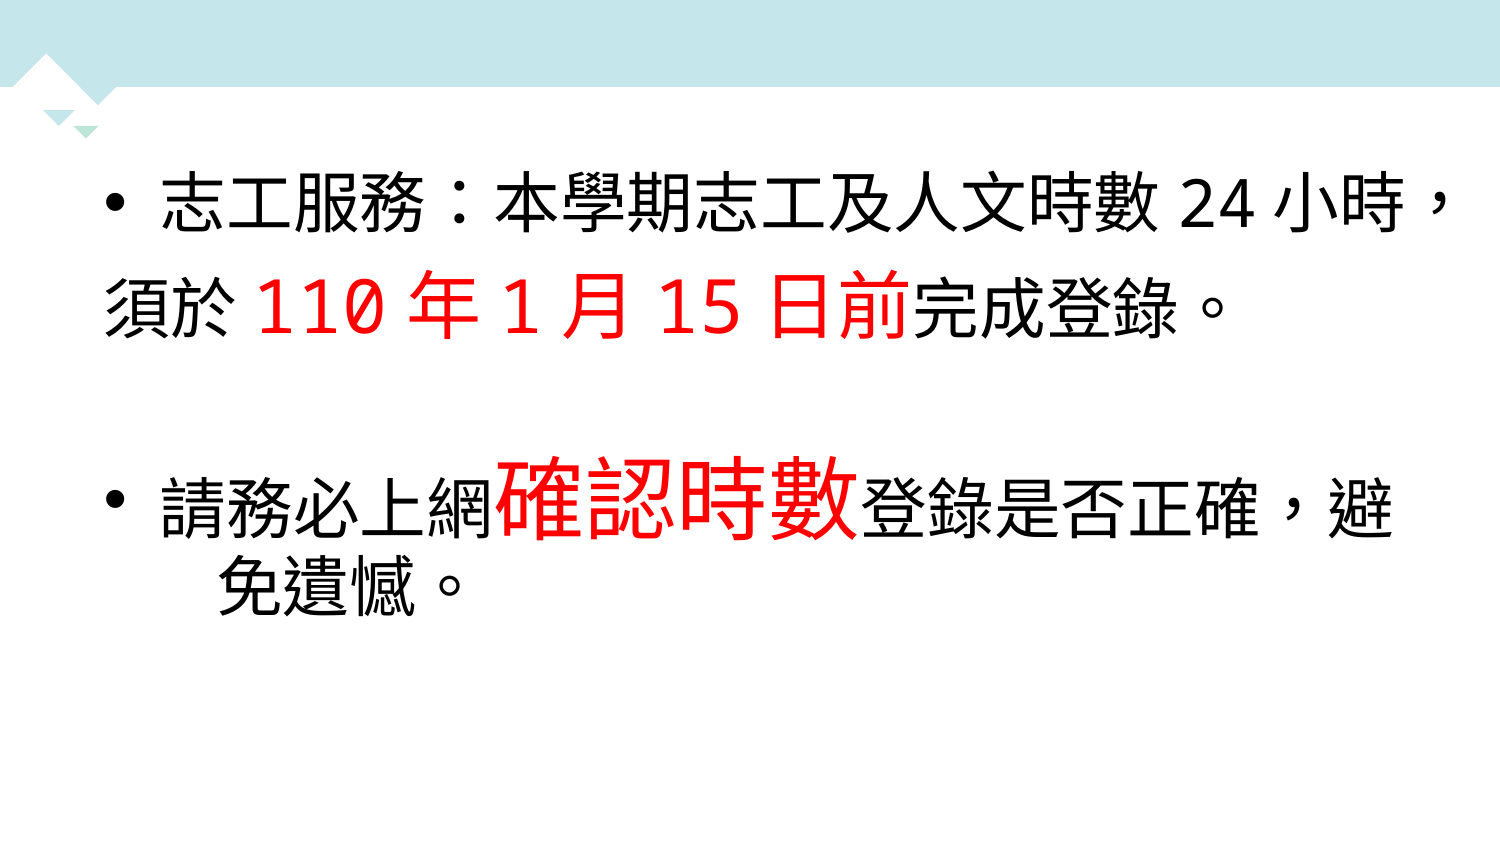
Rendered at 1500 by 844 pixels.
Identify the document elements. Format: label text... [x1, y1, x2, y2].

text_box 志工服務：本學期志工及人文時數24小時， 須於110年1月15日前完成登錄。 請務必上網確認時數登錄是否正確，避免遺憾。 [88, 161, 1435, 706]
